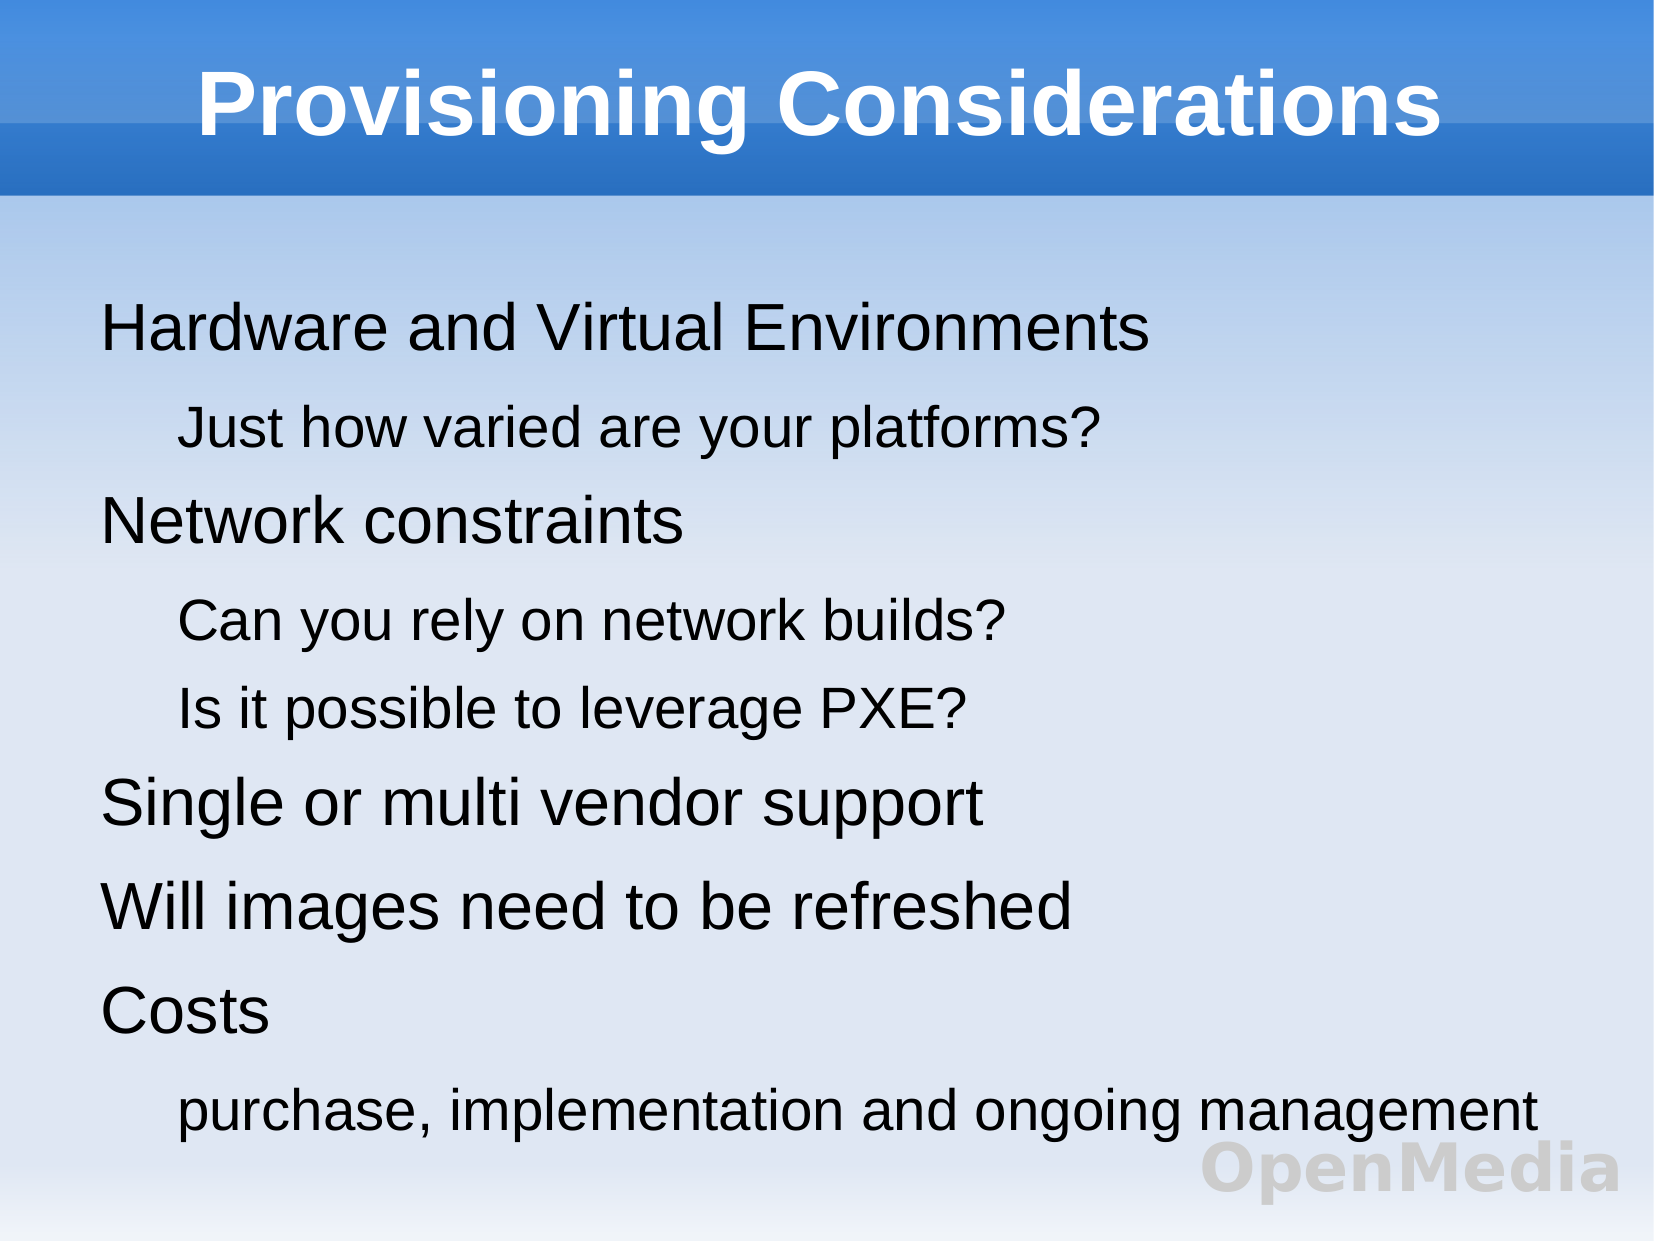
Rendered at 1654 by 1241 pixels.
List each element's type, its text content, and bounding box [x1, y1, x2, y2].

title Provisioning Considerations [76, 7, 1565, 200]
list Hardware and Virtual Environments Just how varied are your platforms? Network constraints Can you rely on network builds? Is it possible to leverage PXE? Single or multi vendor support Will images need to be refreshed Costs purchase, implementation and ongoing management [82, 290, 1571, 1208]
picture [0, 0, 1654, 1241]
